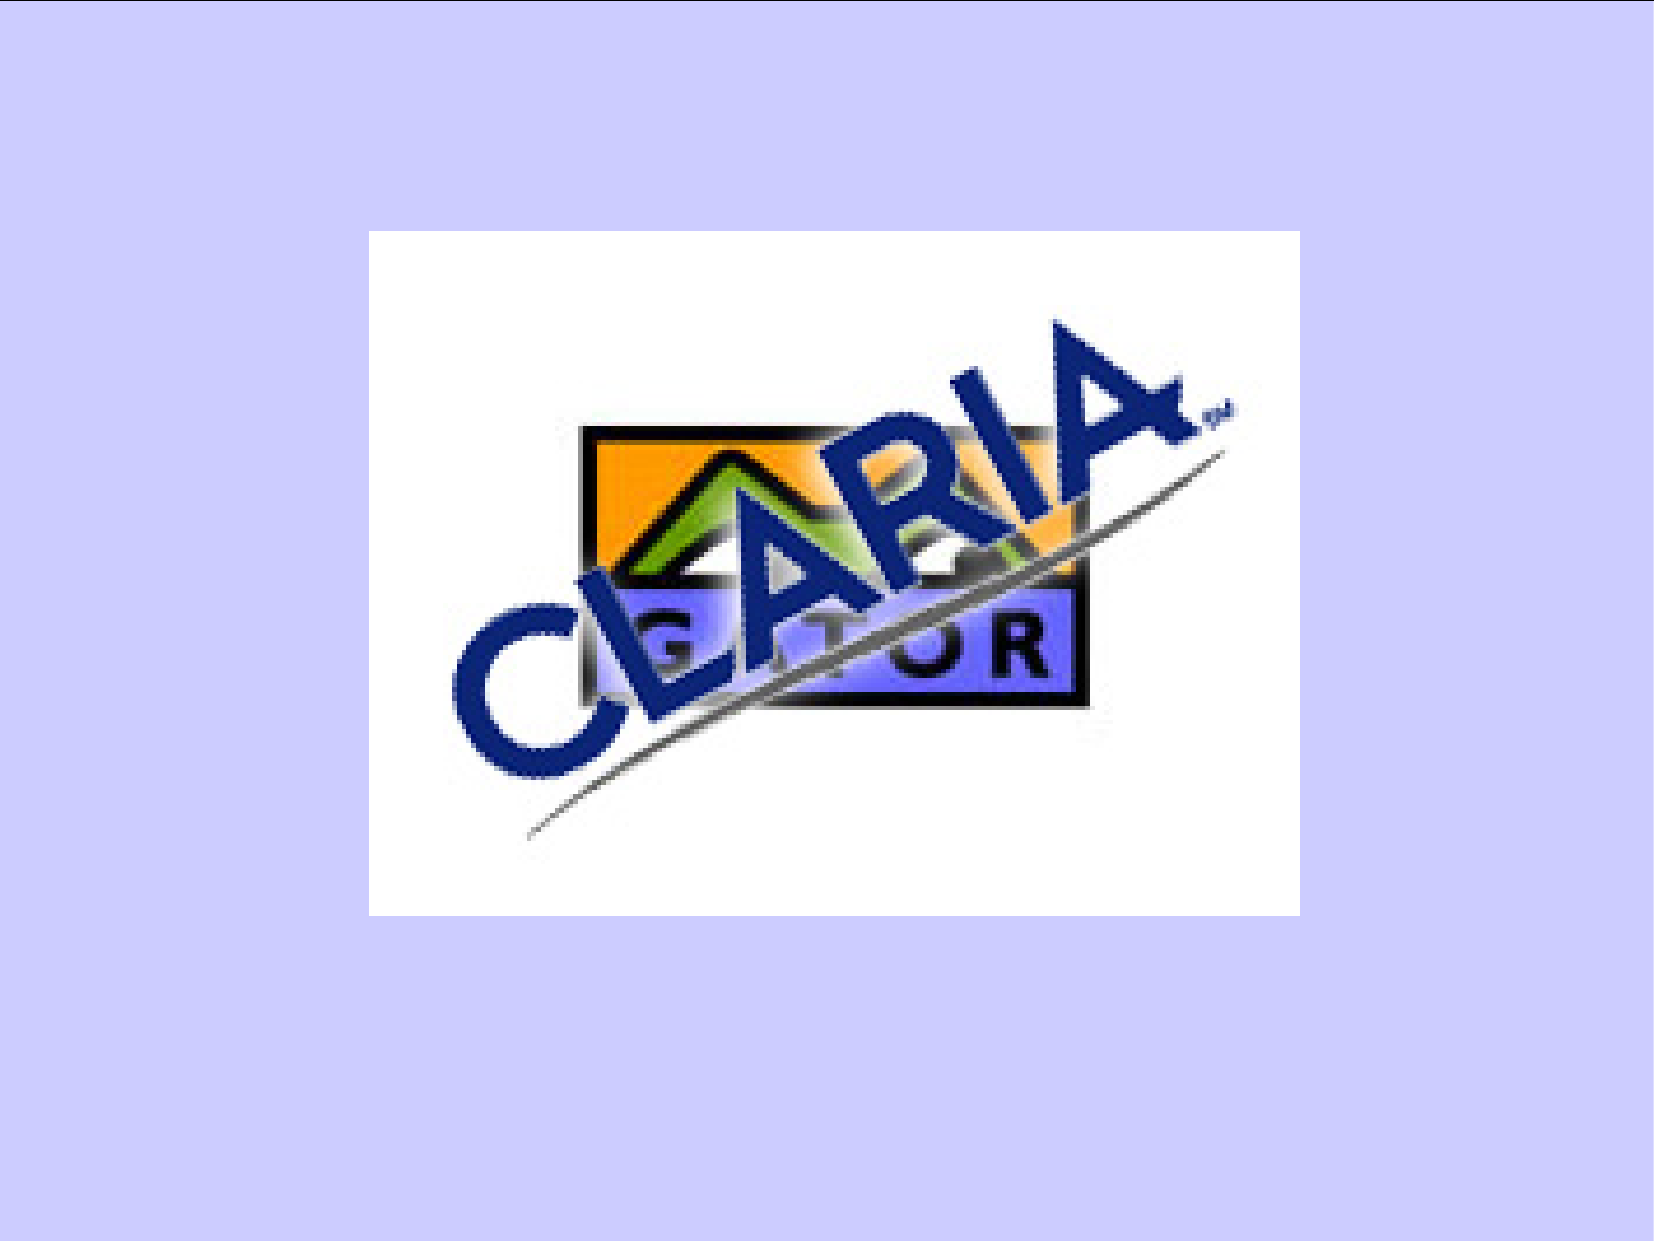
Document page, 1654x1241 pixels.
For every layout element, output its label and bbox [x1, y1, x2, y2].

picture [369, 231, 1300, 916]
